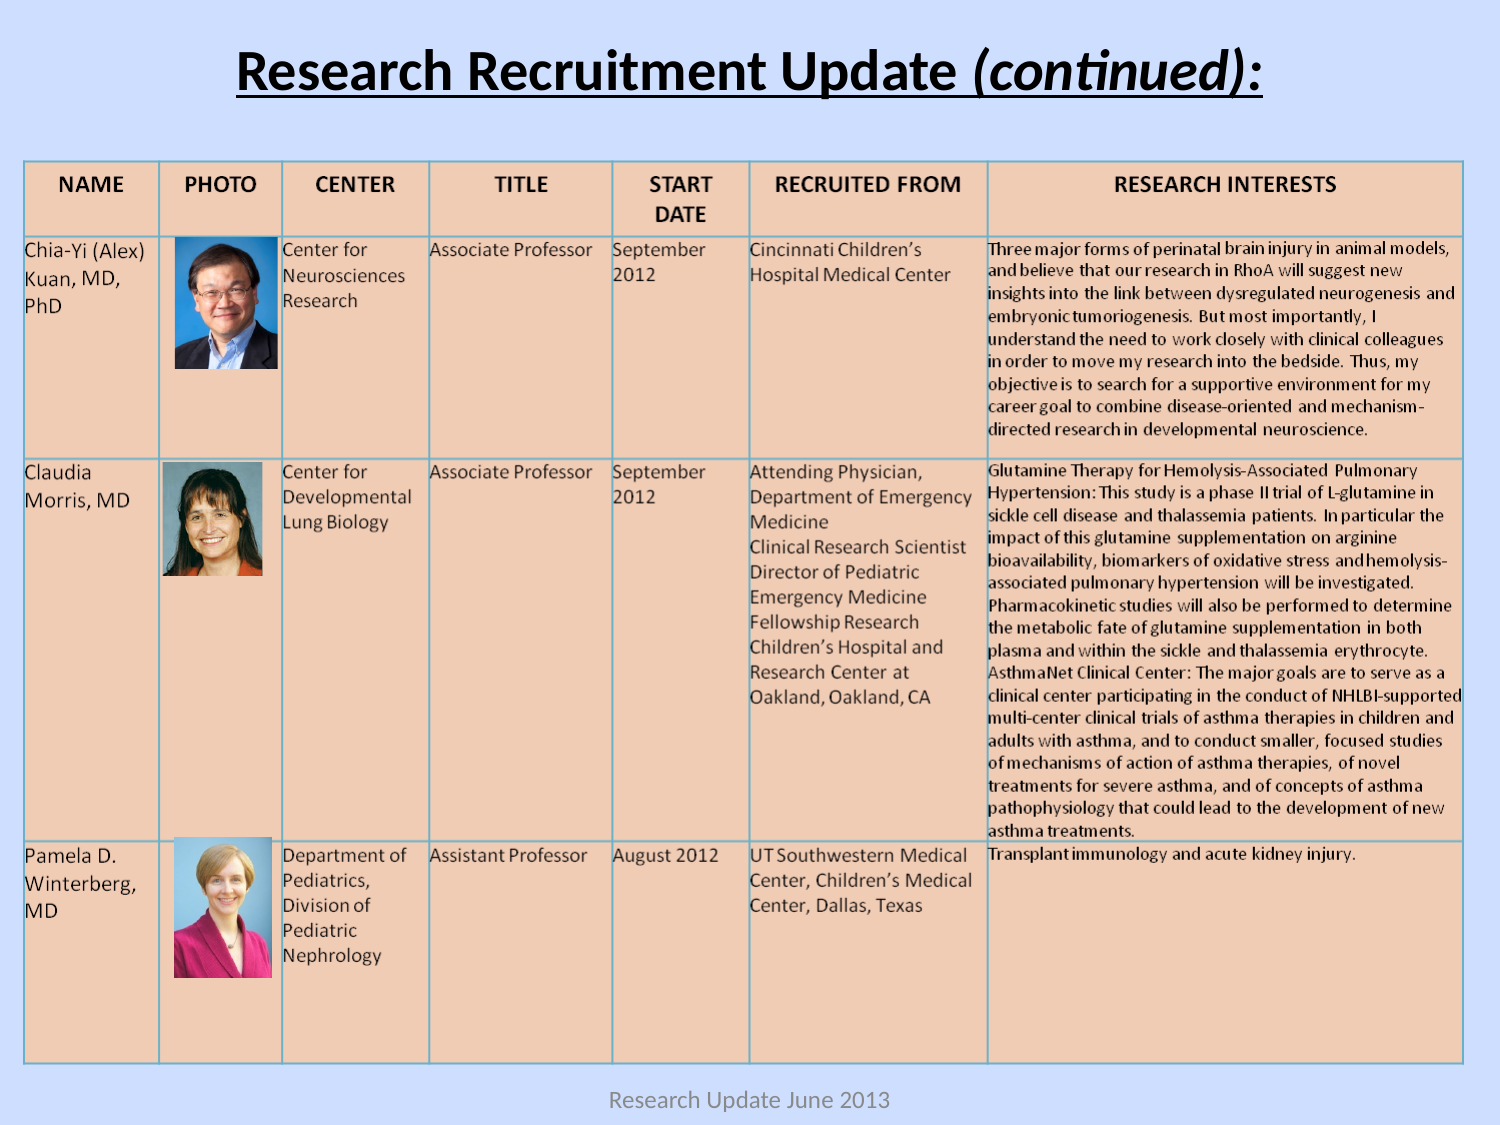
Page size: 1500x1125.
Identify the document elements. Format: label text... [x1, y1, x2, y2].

picture [9, 151, 1478, 1076]
text_box Research Recruitment Update (continued): [50, 24, 1463, 113]
text_box Research Update June 2013 [512, 1076, 988, 1125]
